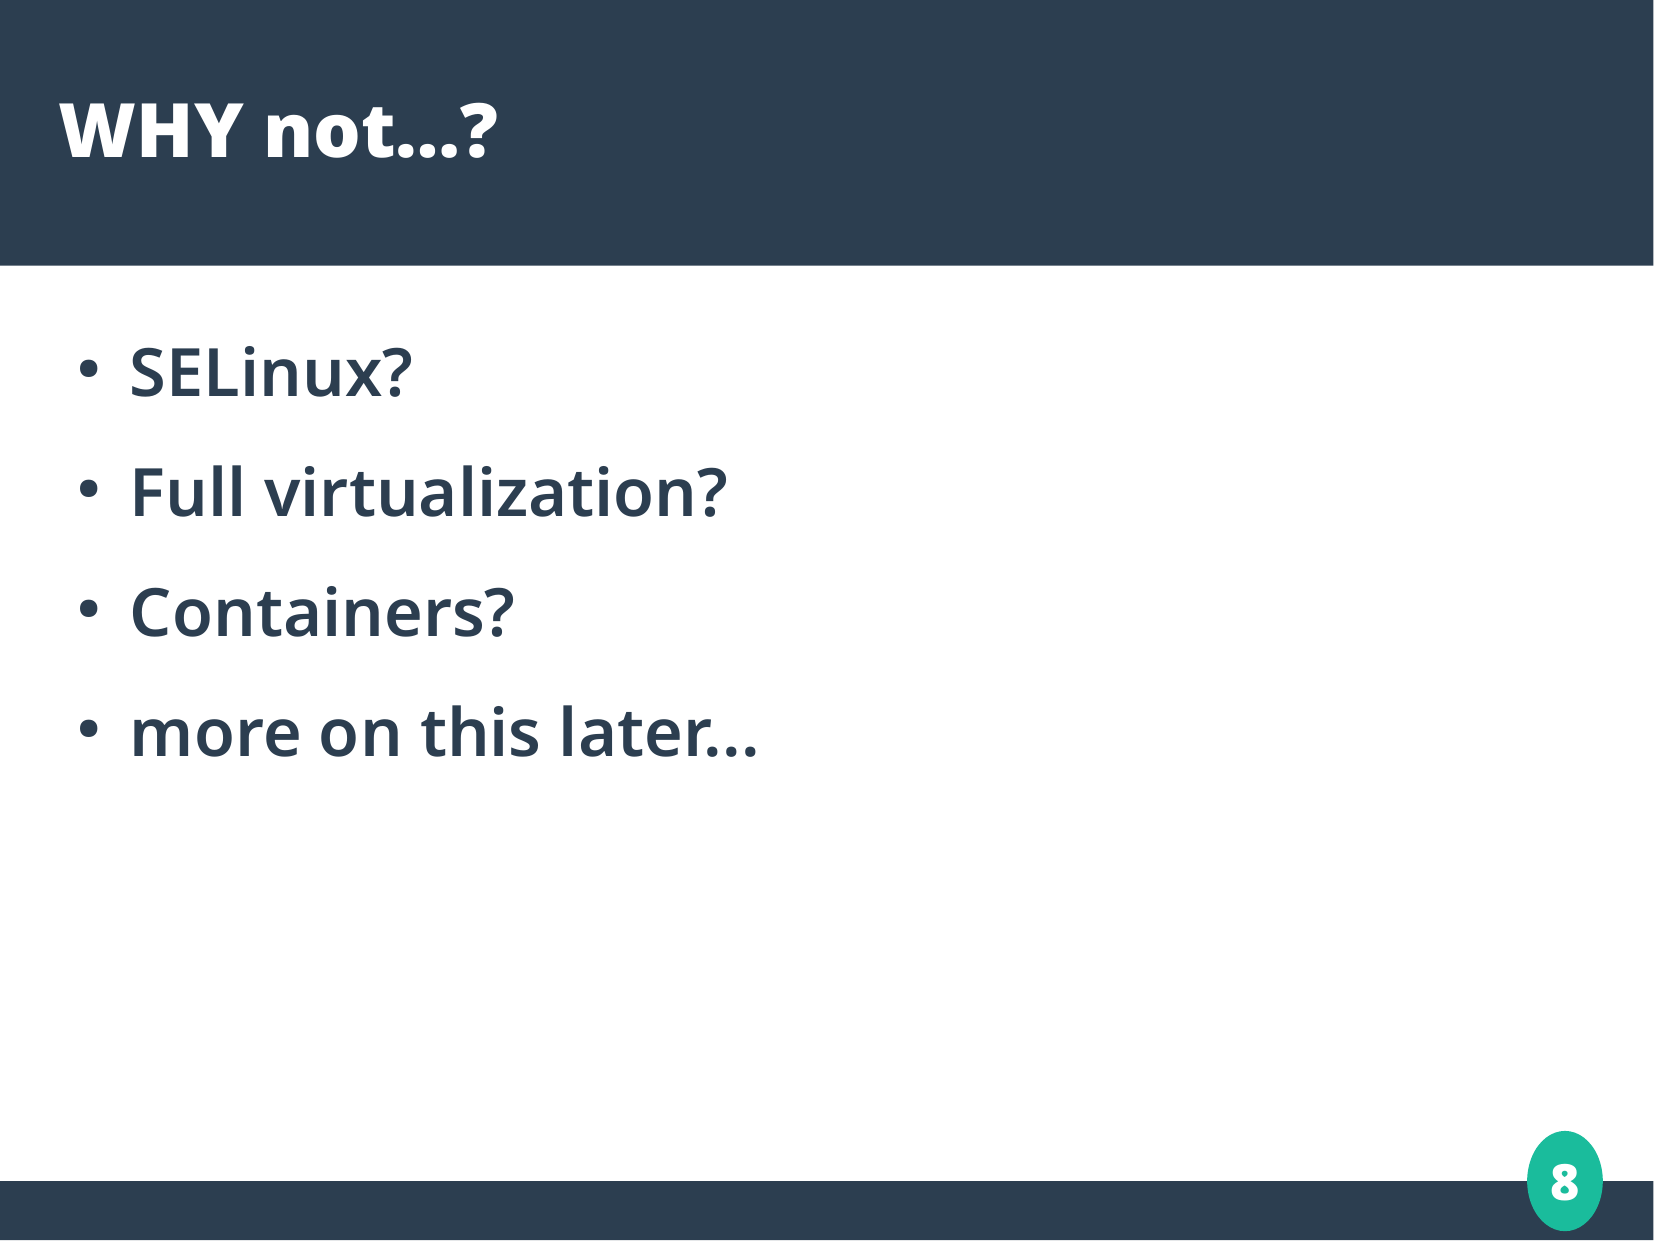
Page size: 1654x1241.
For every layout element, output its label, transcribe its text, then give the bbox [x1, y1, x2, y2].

list SELinux? Full virtualization? Containers? more on this later... [59, 324, 1595, 1152]
title WHY not…? [59, 49, 1595, 207]
